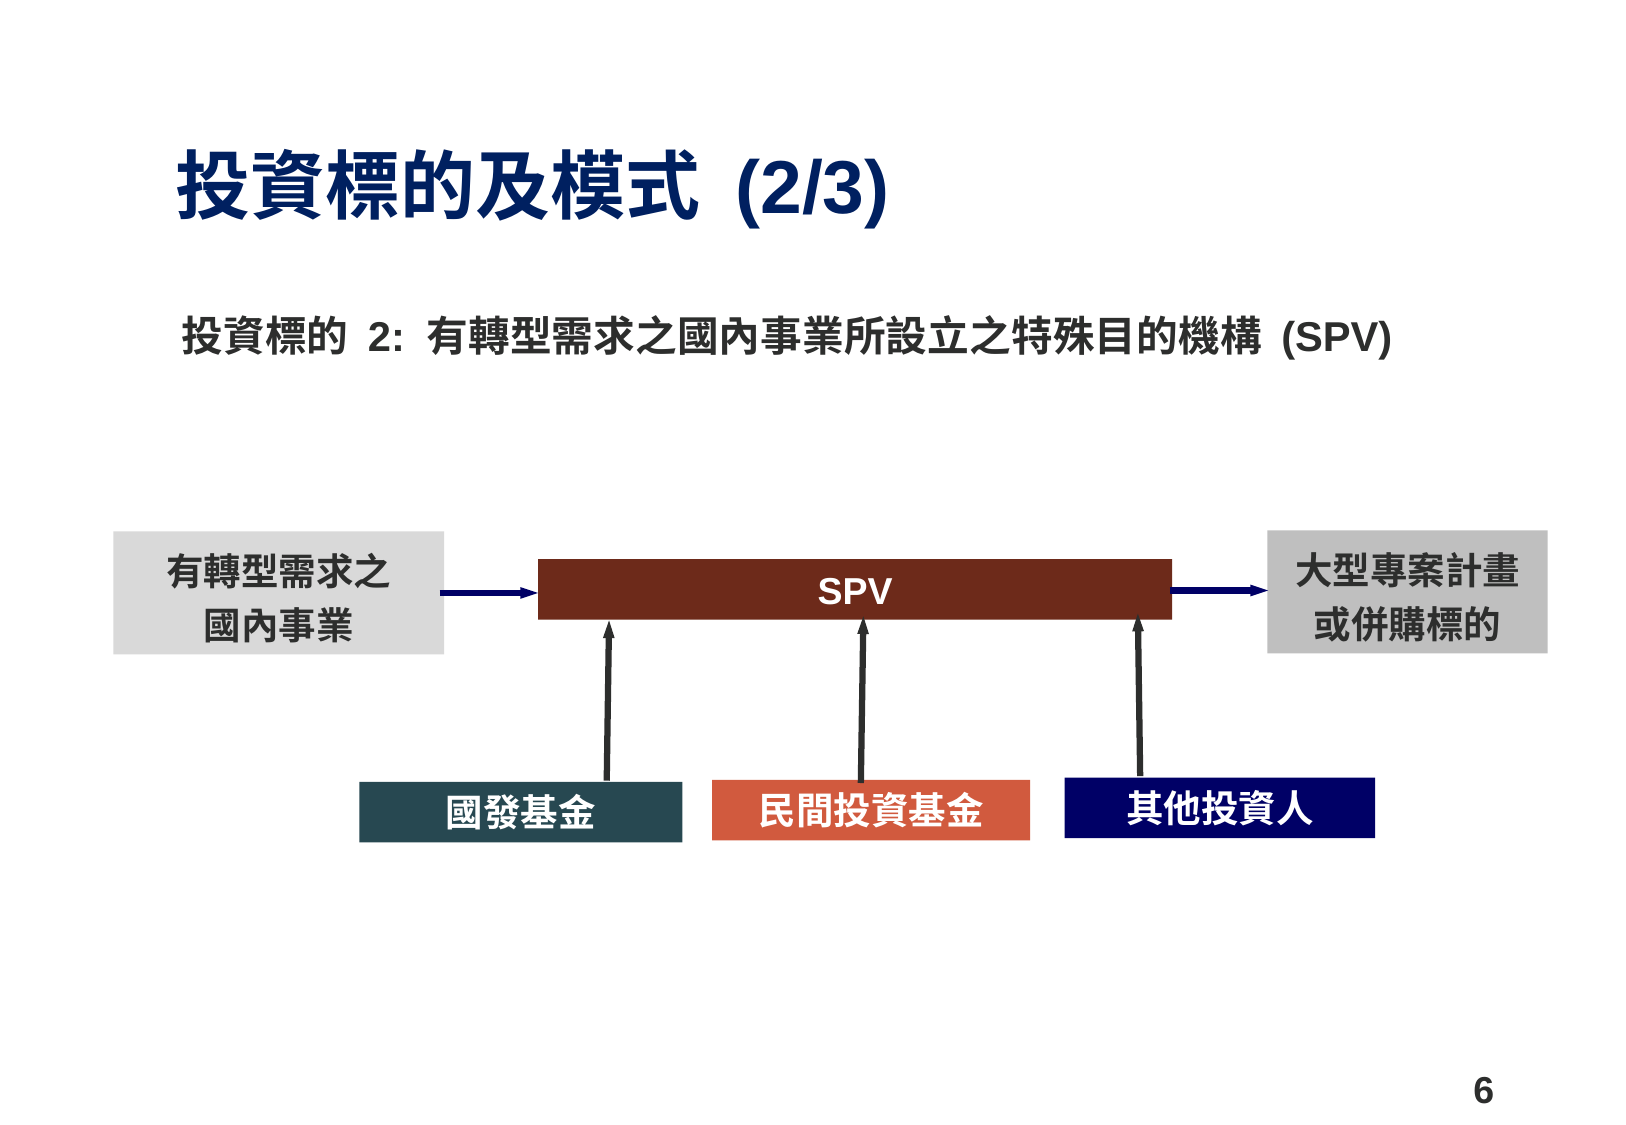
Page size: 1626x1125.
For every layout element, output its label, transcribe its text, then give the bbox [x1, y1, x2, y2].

text_box 有轉型需求之 國內事業 [113, 531, 445, 654]
text_box SPV [538, 559, 1173, 620]
title 投資標的及模式 (2/3) [160, 89, 1441, 277]
text_box 5 [1458, 1052, 1581, 1125]
text_box 其他投資人 [1064, 777, 1376, 839]
text_box 國發基金 [359, 781, 683, 843]
text_box 大型專案計畫或併購標的 [1267, 530, 1548, 653]
text_box 投資標的 2: 有轉型需求之國內事業所設立之特殊目的機構 (SPV) [166, 293, 1408, 368]
text_box 民間投資基金 [712, 779, 1031, 841]
